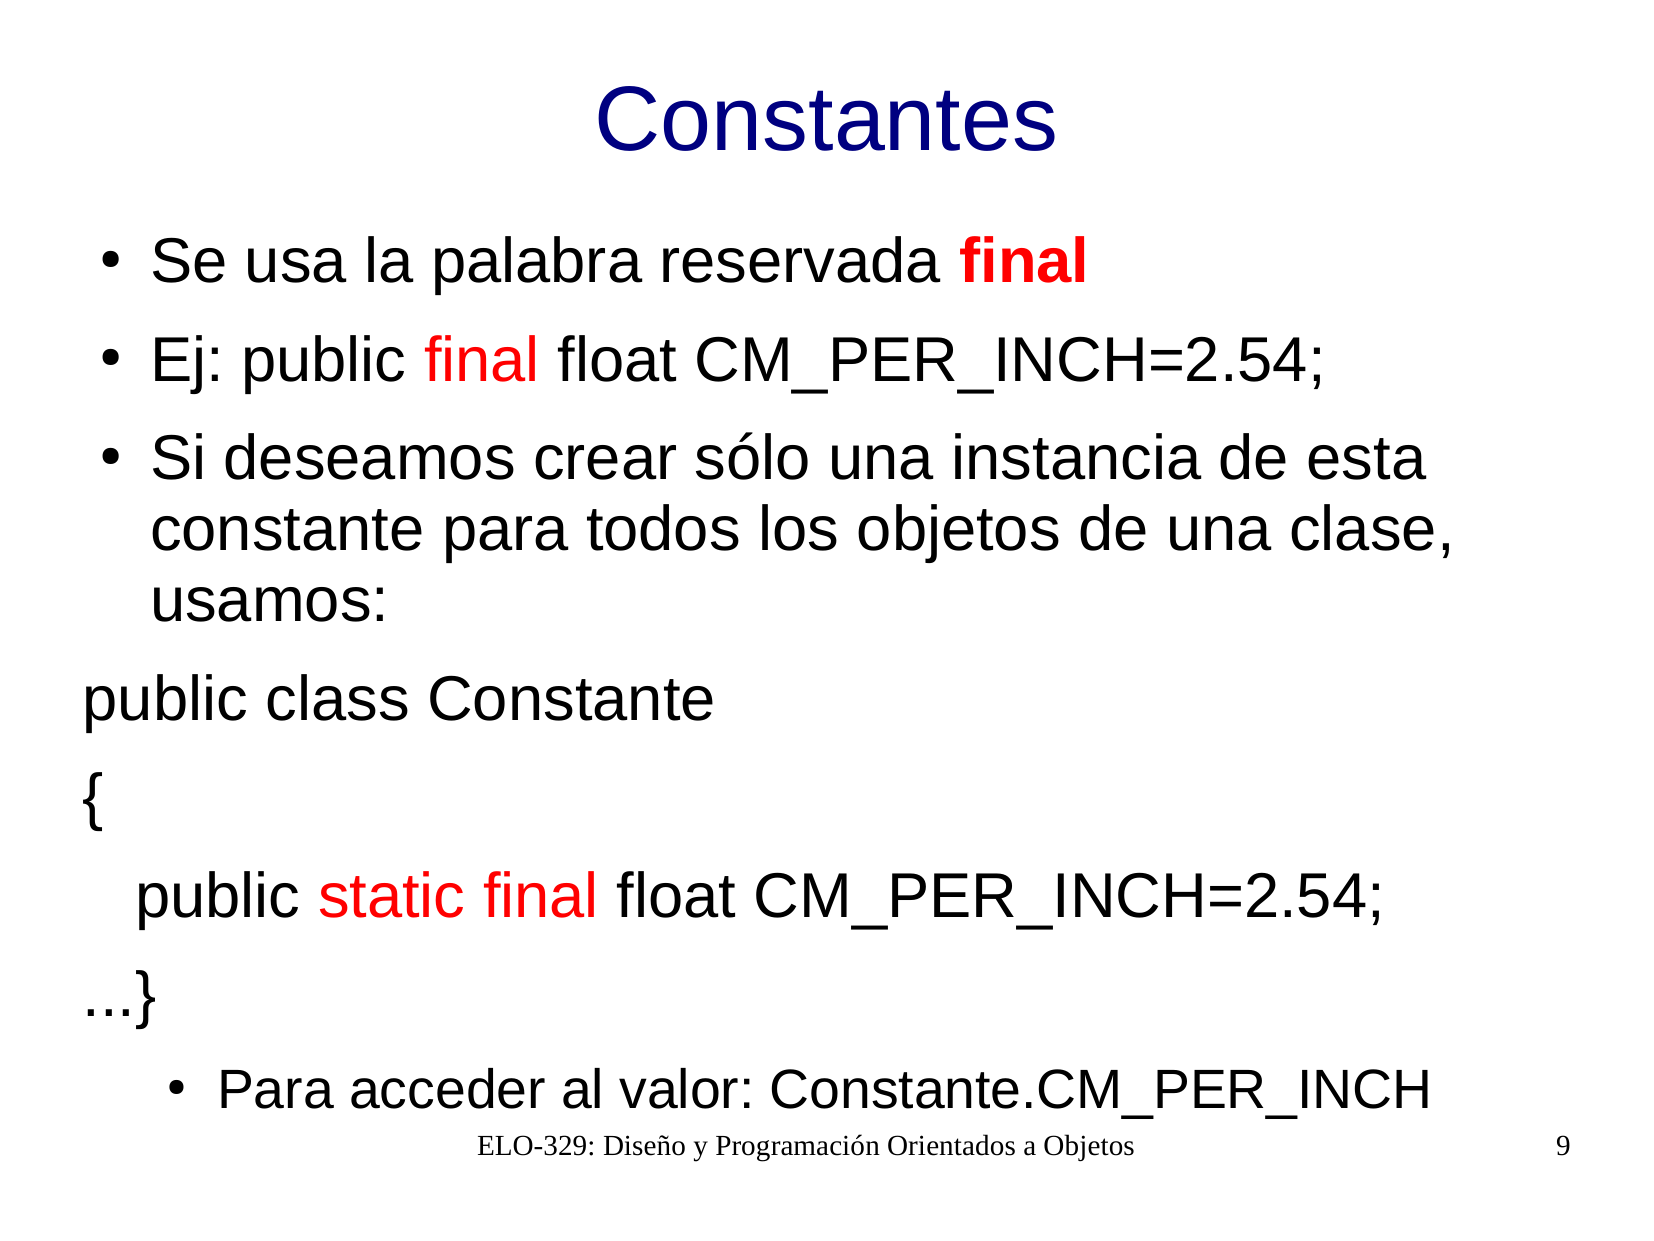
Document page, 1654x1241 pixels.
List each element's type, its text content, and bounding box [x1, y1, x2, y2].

list Se usa la palabra reservada final Ej: public final float CM_PER_INCH=2.54; Si deseamos crear sólo una instancia de esta constante para todos los objetos de una clase, usamos: public class Constante { public static final float CM_PER_INCH=2.54; ...} Para acceder al valor: Constante.CM_PER_INCH [82, 225, 1571, 1126]
title Constantes [82, 56, 1571, 181]
